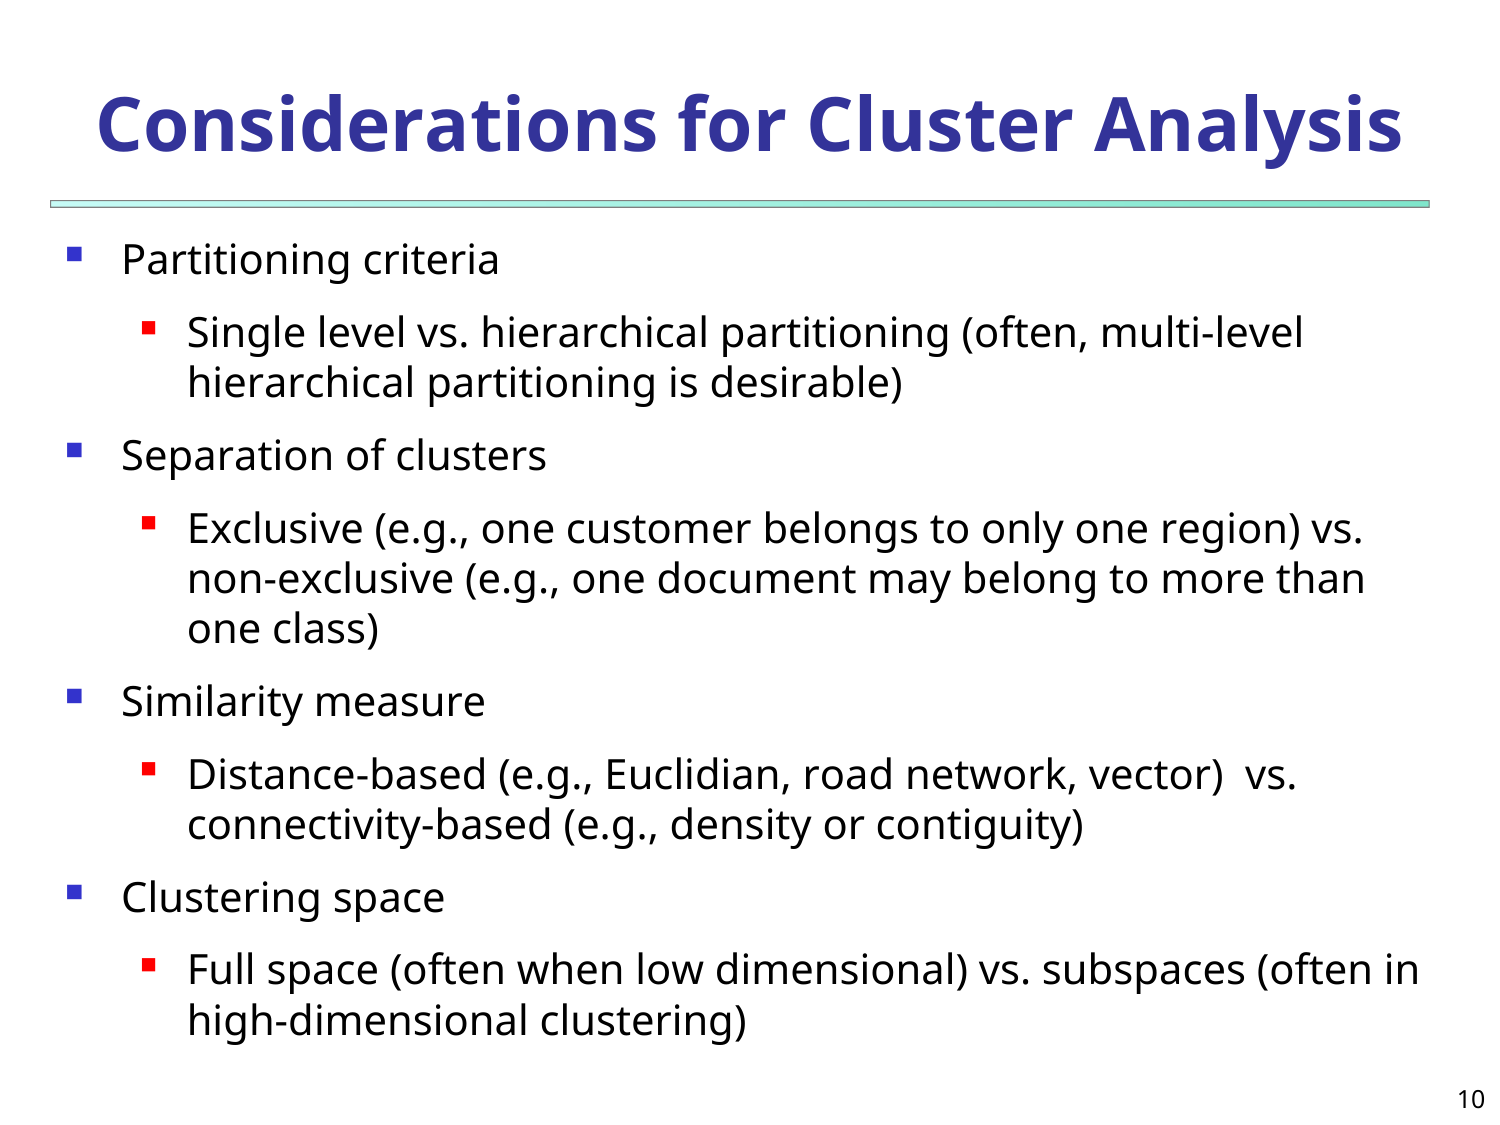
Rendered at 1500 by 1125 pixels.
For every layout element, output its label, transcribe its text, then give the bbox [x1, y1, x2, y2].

list Partitioning criteria Single level vs. hierarchical partitioning (often, multi-level hierarchical partitioning is desirable) Separation of clusters Exclusive (e.g., one customer belongs to only one region) vs. non-exclusive (e.g., one document may belong to more than one class) Similarity measure Distance-based (e.g., Euclidian, road network, vector) vs. connectivity-based (e.g., density or contiguity) Clustering space Full space (often when low dimensional) vs. subspaces (often in high-dimensional clustering) [49, 224, 1438, 1063]
text_box 18 [1187, 1062, 1500, 1125]
title Considerations for Cluster Analysis [0, 0, 1500, 175]
